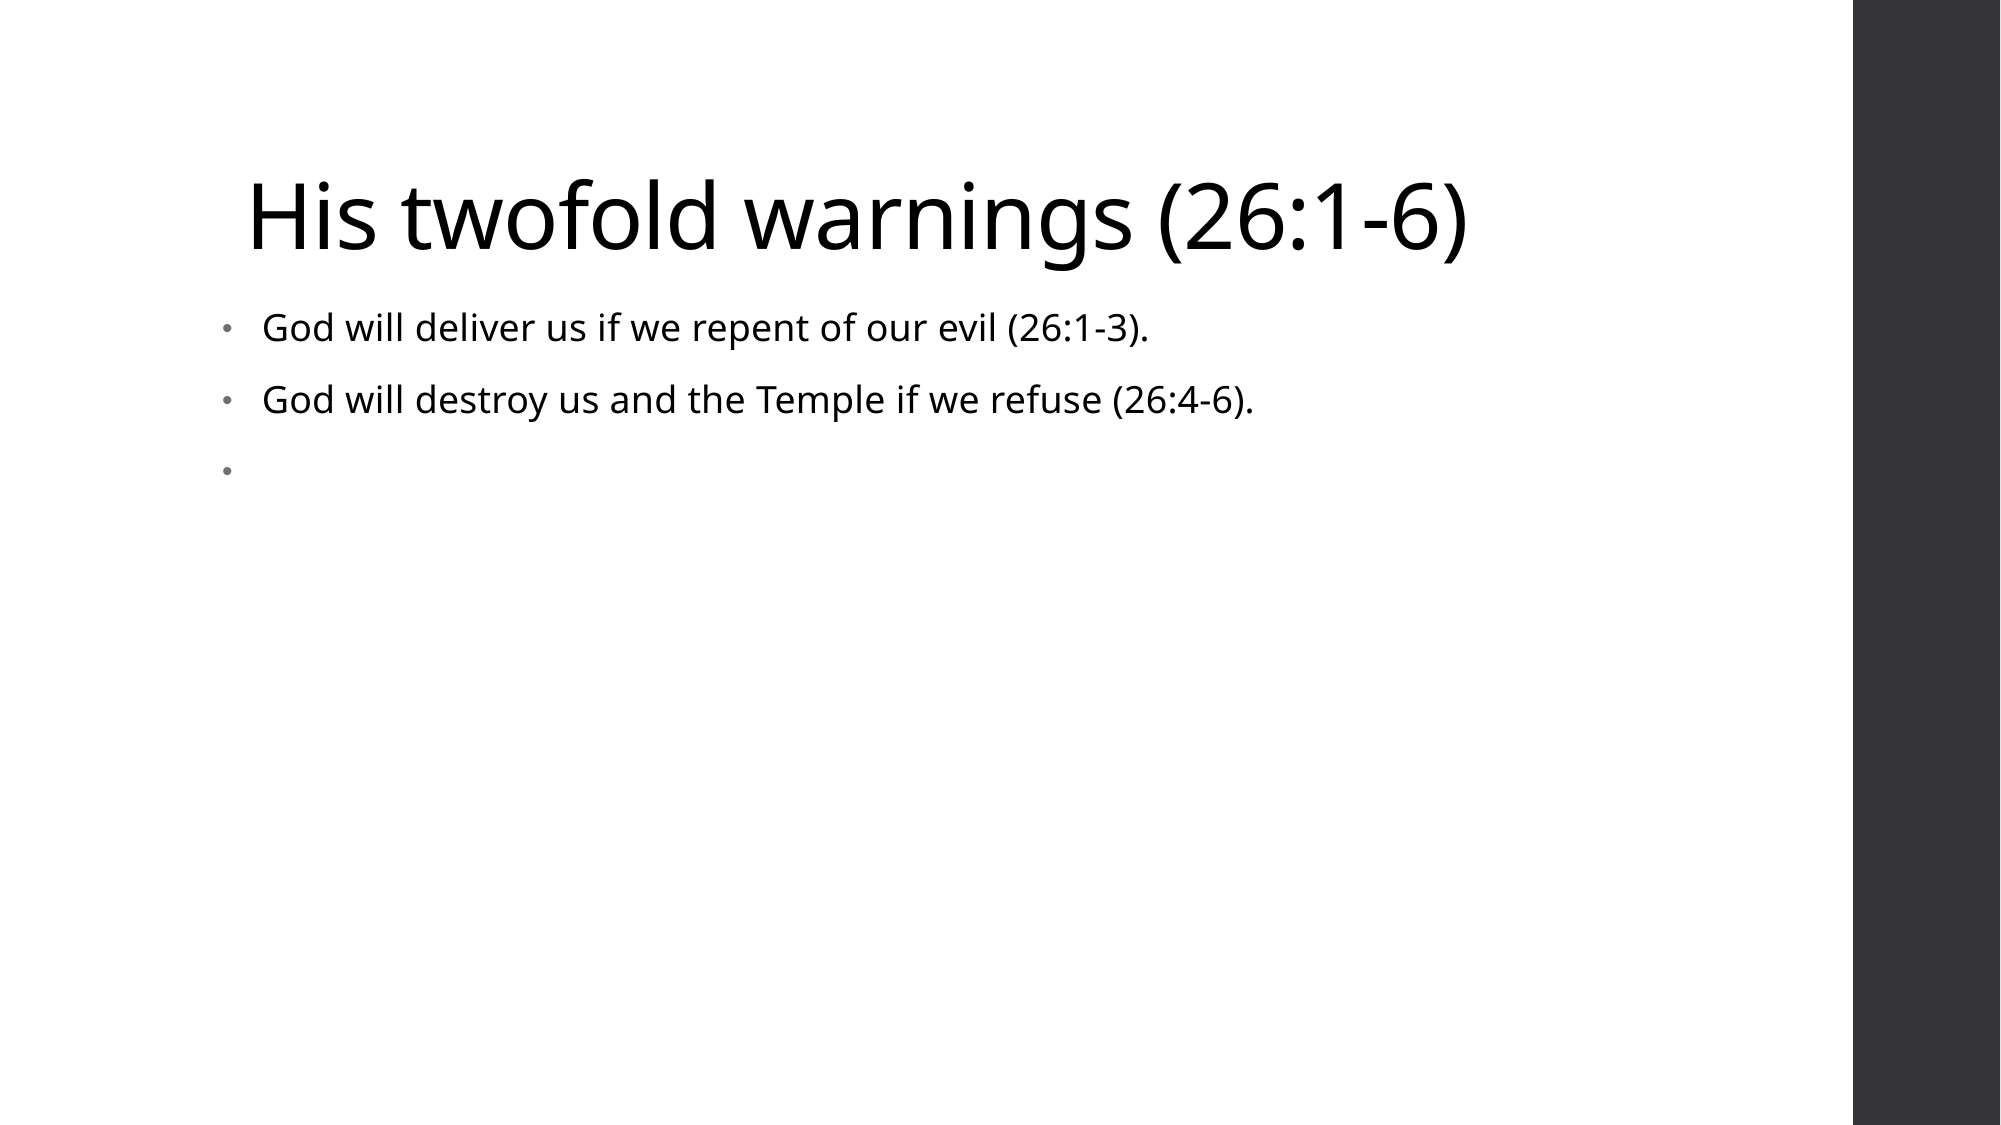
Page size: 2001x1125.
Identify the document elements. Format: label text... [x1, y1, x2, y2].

title His twofold warnings (26:1-6) [206, 60, 1797, 278]
list God will deliver us if we repent of our evil (26:1-3). God will destroy us and the Temple if we refuse (26:4-6). [206, 299, 1617, 1014]
